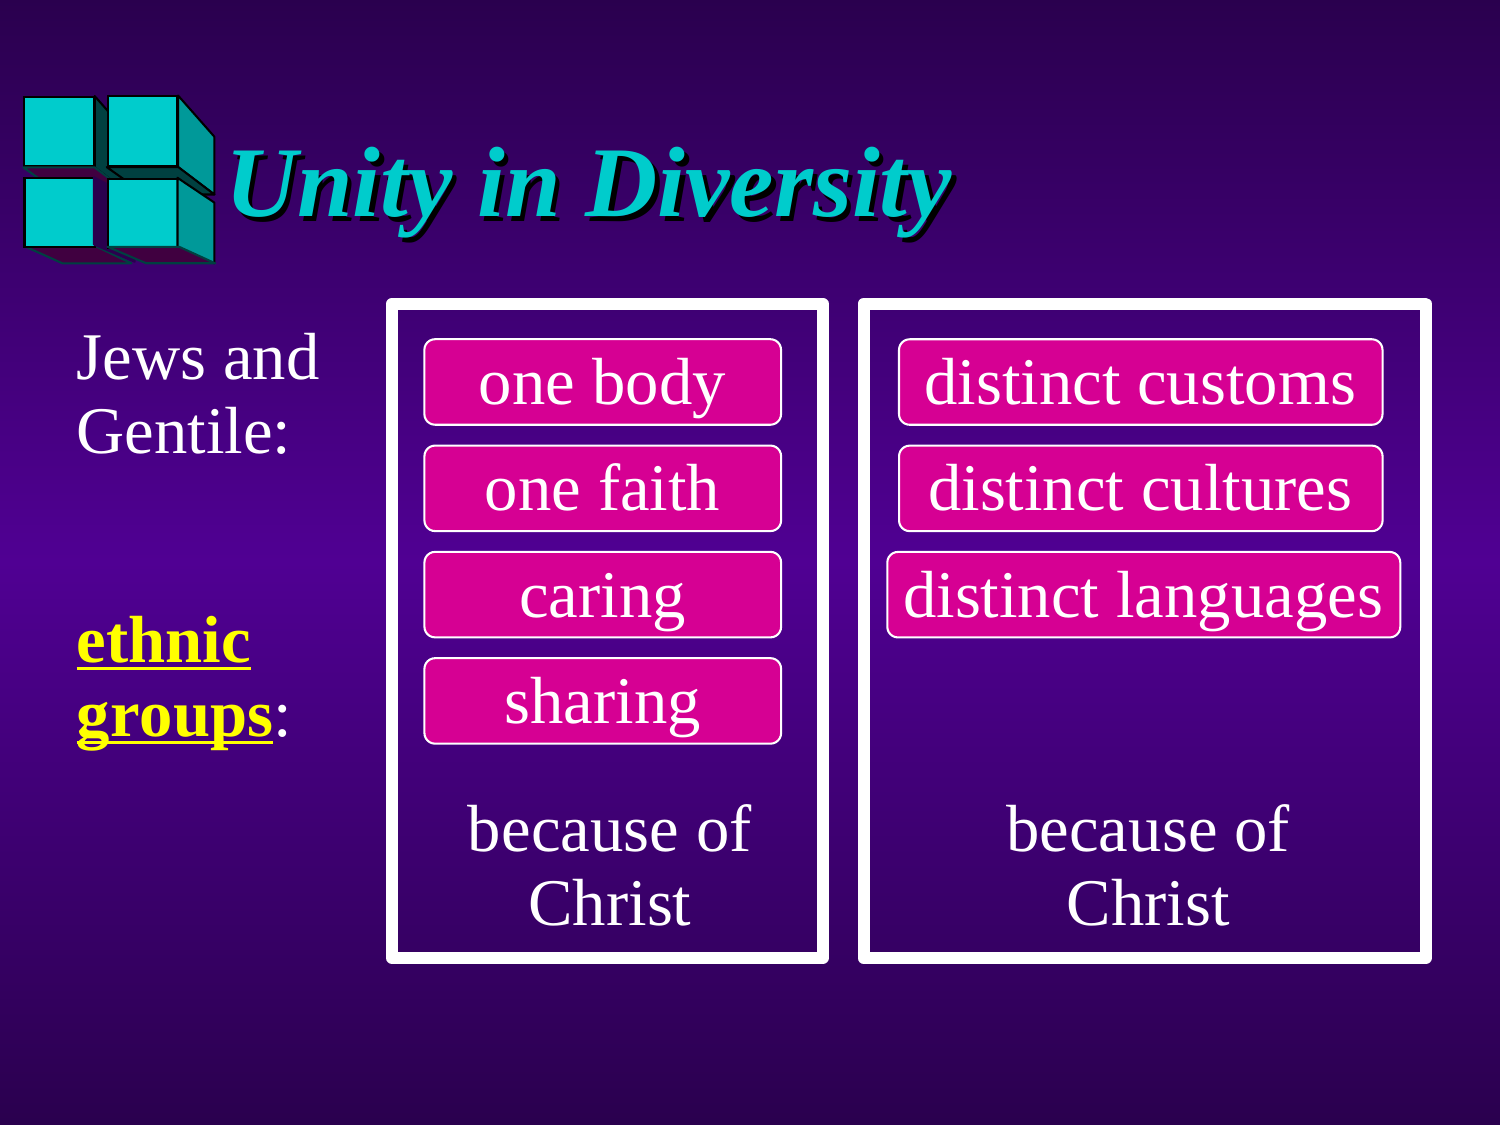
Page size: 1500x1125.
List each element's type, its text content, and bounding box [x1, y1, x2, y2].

title Unity in Diversity [224, 55, 1388, 311]
text_box because of Christ [383, 784, 838, 948]
text_box one faith [424, 445, 782, 532]
text_box caring [424, 551, 782, 638]
text_box Jews and Gentile: [61, 312, 386, 476]
text_box distinct cultures [899, 445, 1383, 532]
text_box Jews and Gentile: [398, 312, 437, 476]
text_box distinct languages [887, 551, 1401, 638]
text_box ethnic groups: [61, 595, 437, 759]
text_box because of Christ [851, 784, 1445, 948]
text_box distinct customs [898, 339, 1383, 425]
text_box one body [437, 339, 782, 425]
text_box sharing [437, 658, 782, 744]
